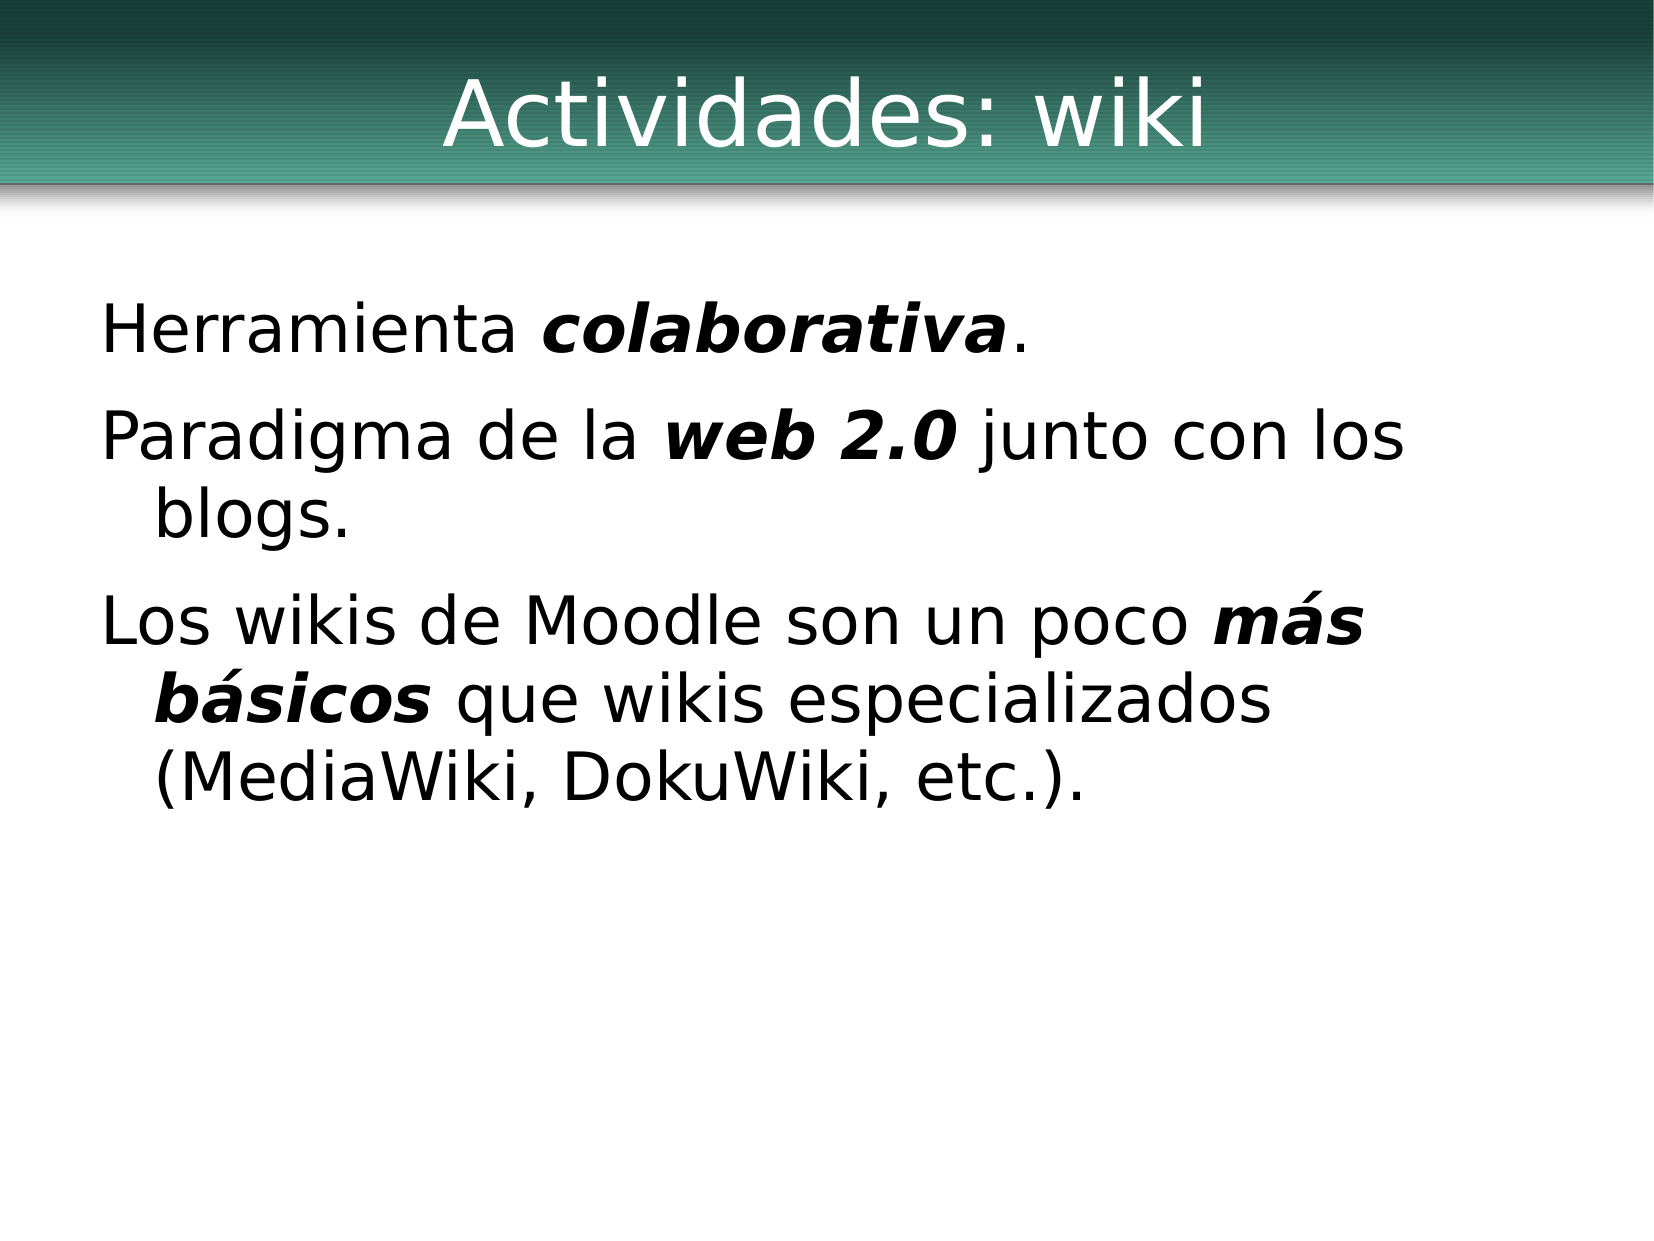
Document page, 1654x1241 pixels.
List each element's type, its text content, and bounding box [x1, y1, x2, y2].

list Herramienta colaborativa. Paradigma de la web 2.0 junto con los blogs. Los wikis de Moodle son un poco más básicos que wikis especializados (MediaWiki, DokuWiki, etc.). [82, 290, 1571, 1094]
picture [0, 0, 1654, 225]
title Actividades: wiki [82, 11, 1571, 219]
